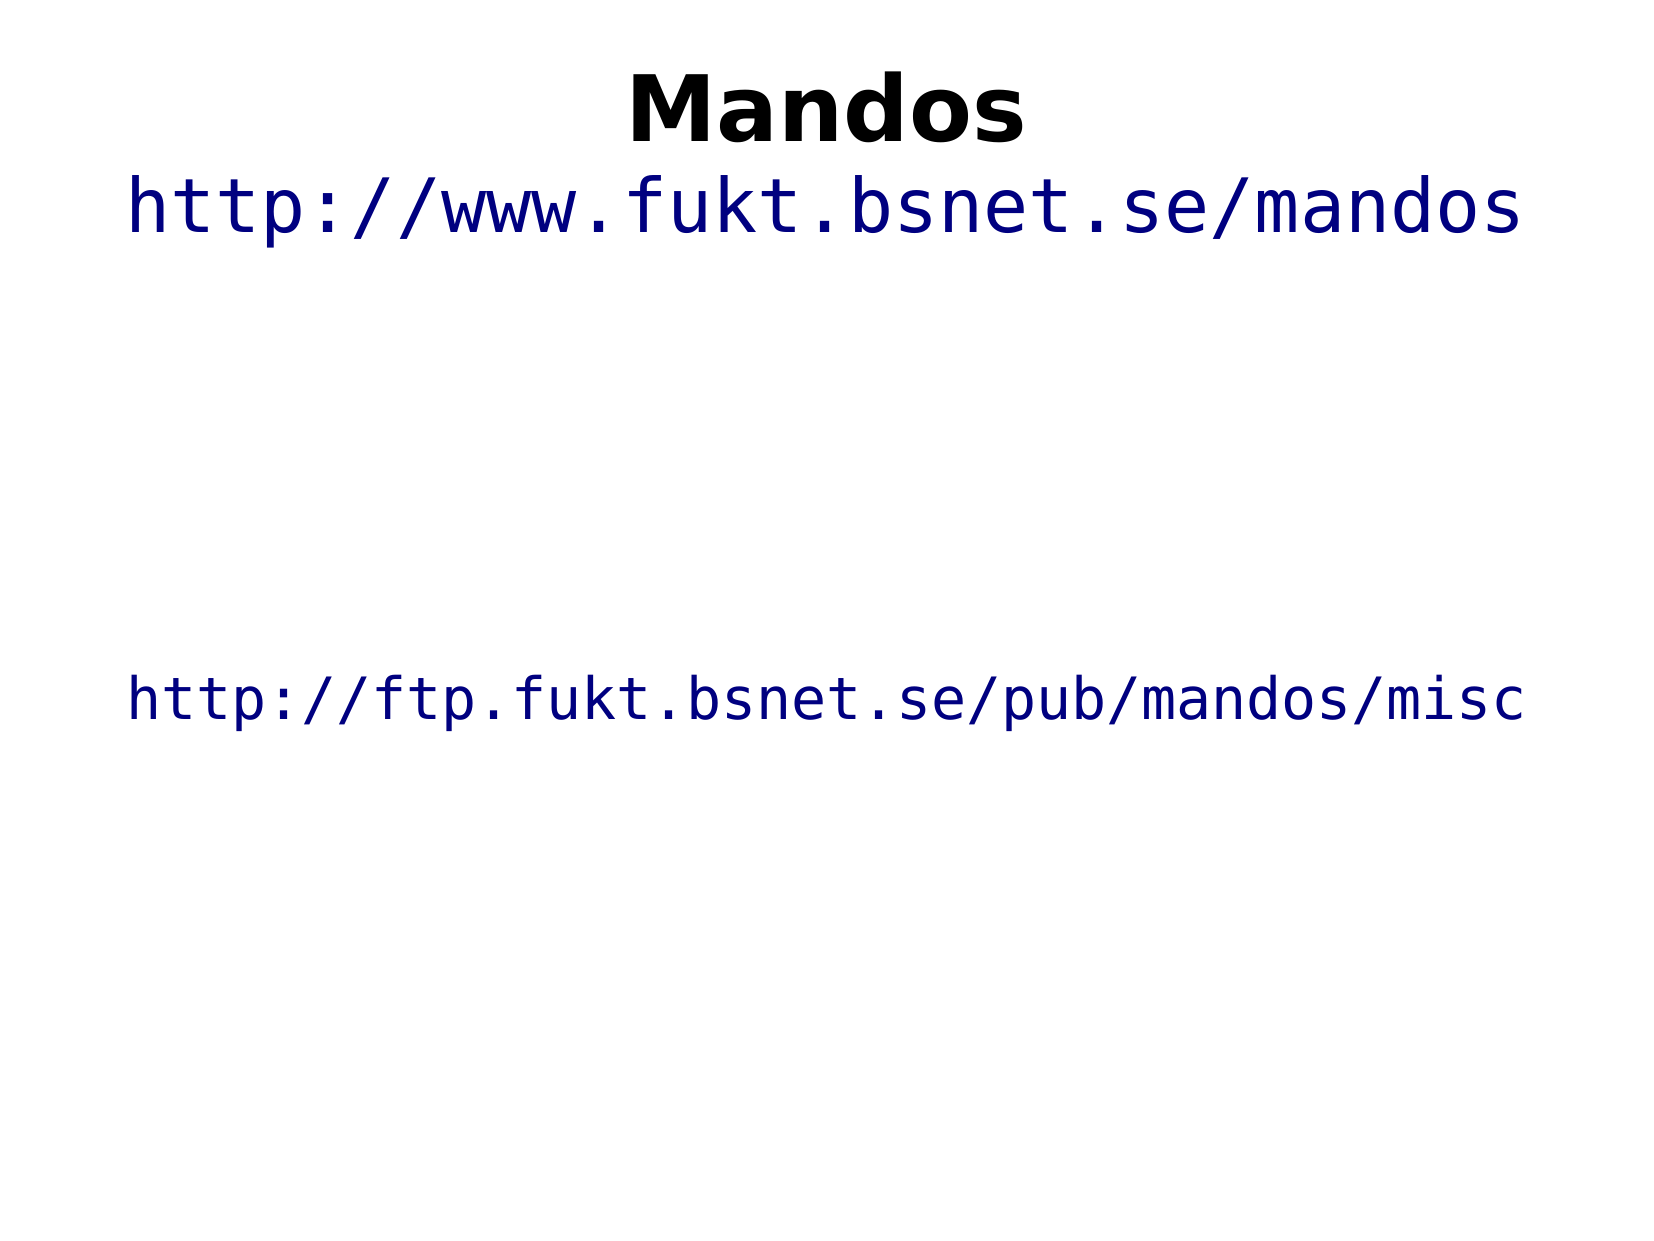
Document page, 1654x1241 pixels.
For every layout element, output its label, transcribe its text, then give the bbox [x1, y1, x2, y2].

title Mandos http://www.fukt.bsnet.se/mandos [82, 49, 1571, 257]
subtitle http://ftp.fukt.bsnet.se/pub/mandos/misc [82, 297, 1571, 1102]
